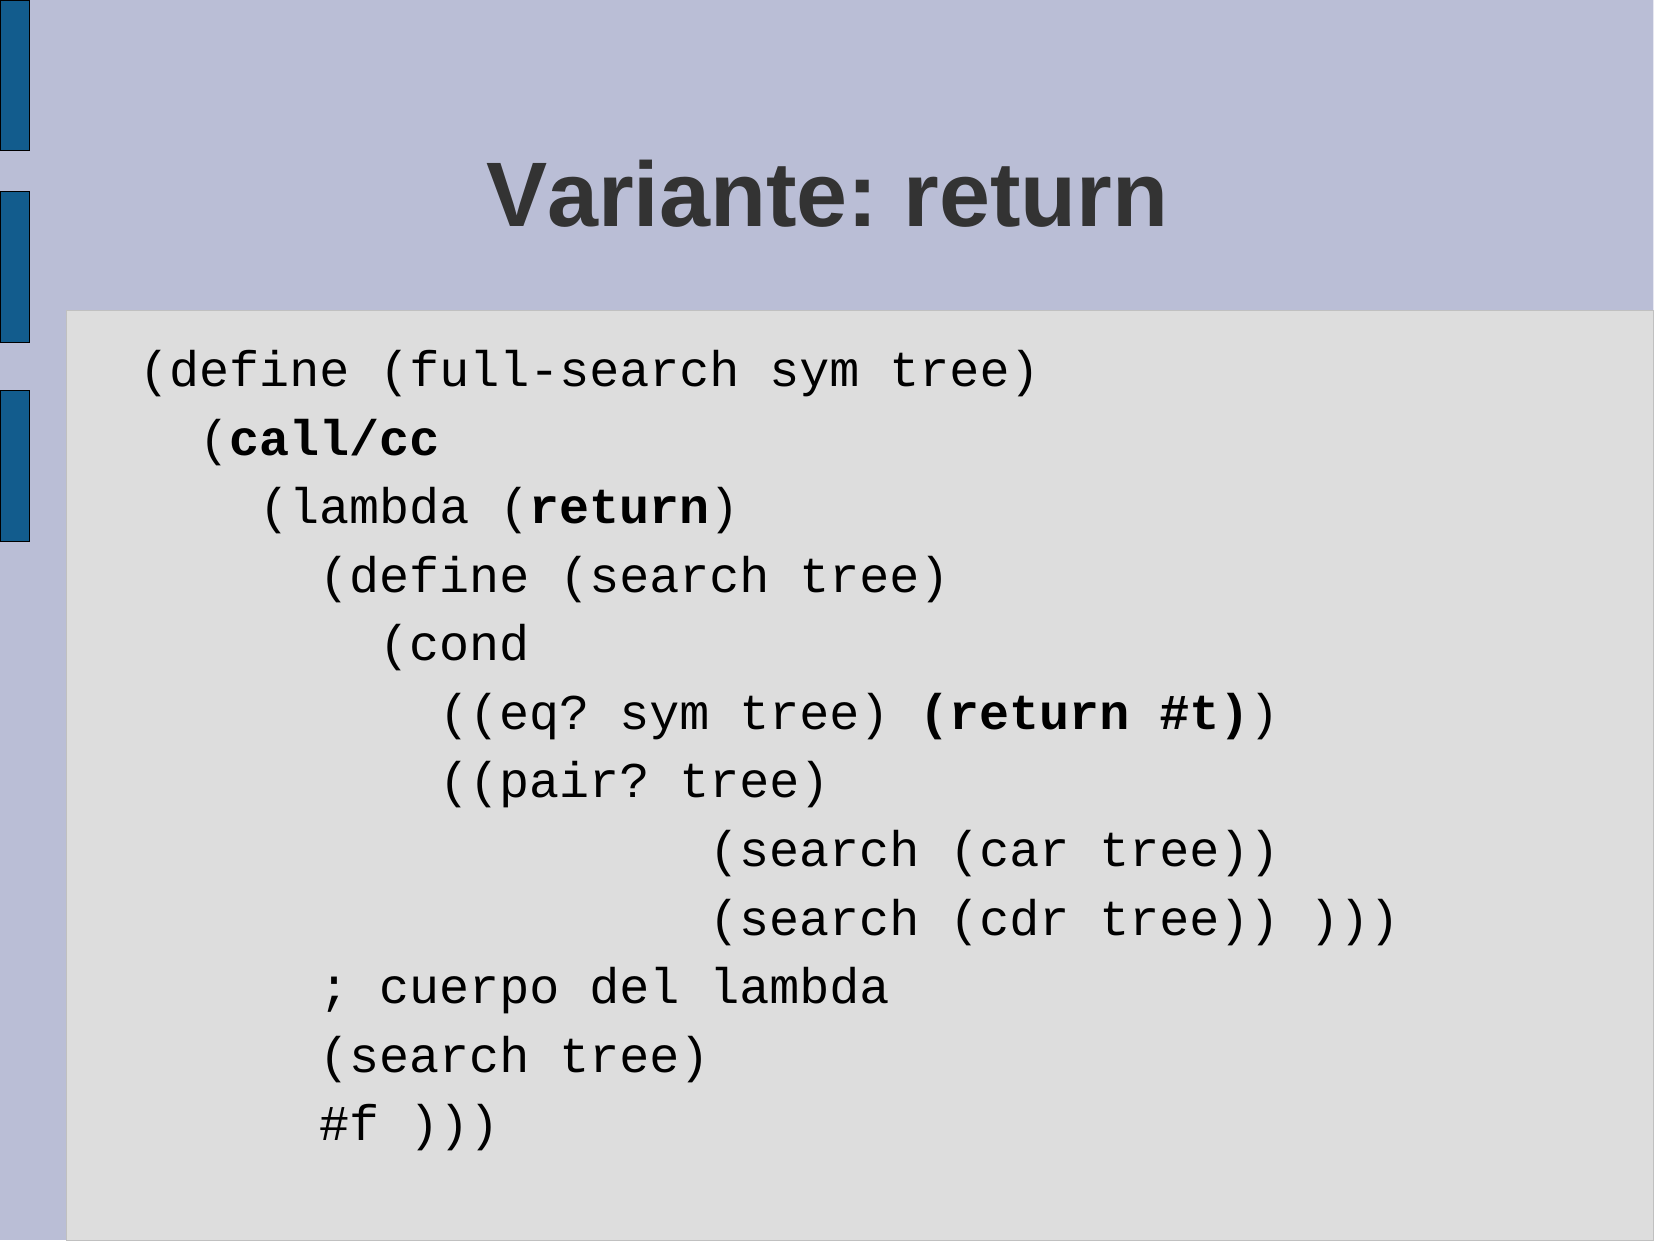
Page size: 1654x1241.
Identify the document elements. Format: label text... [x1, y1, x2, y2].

list (define (full-search sym tree) (call/cc (lambda (return) (define (search tree) (cond ((eq? sym tree) (return #t)) ((pair? tree) (search (car tree)) (search (cdr tree)) ))) ; cuerpo del lambda (search tree) #f ))) [121, 344, 1534, 1129]
title Variante: return [121, 98, 1534, 291]
